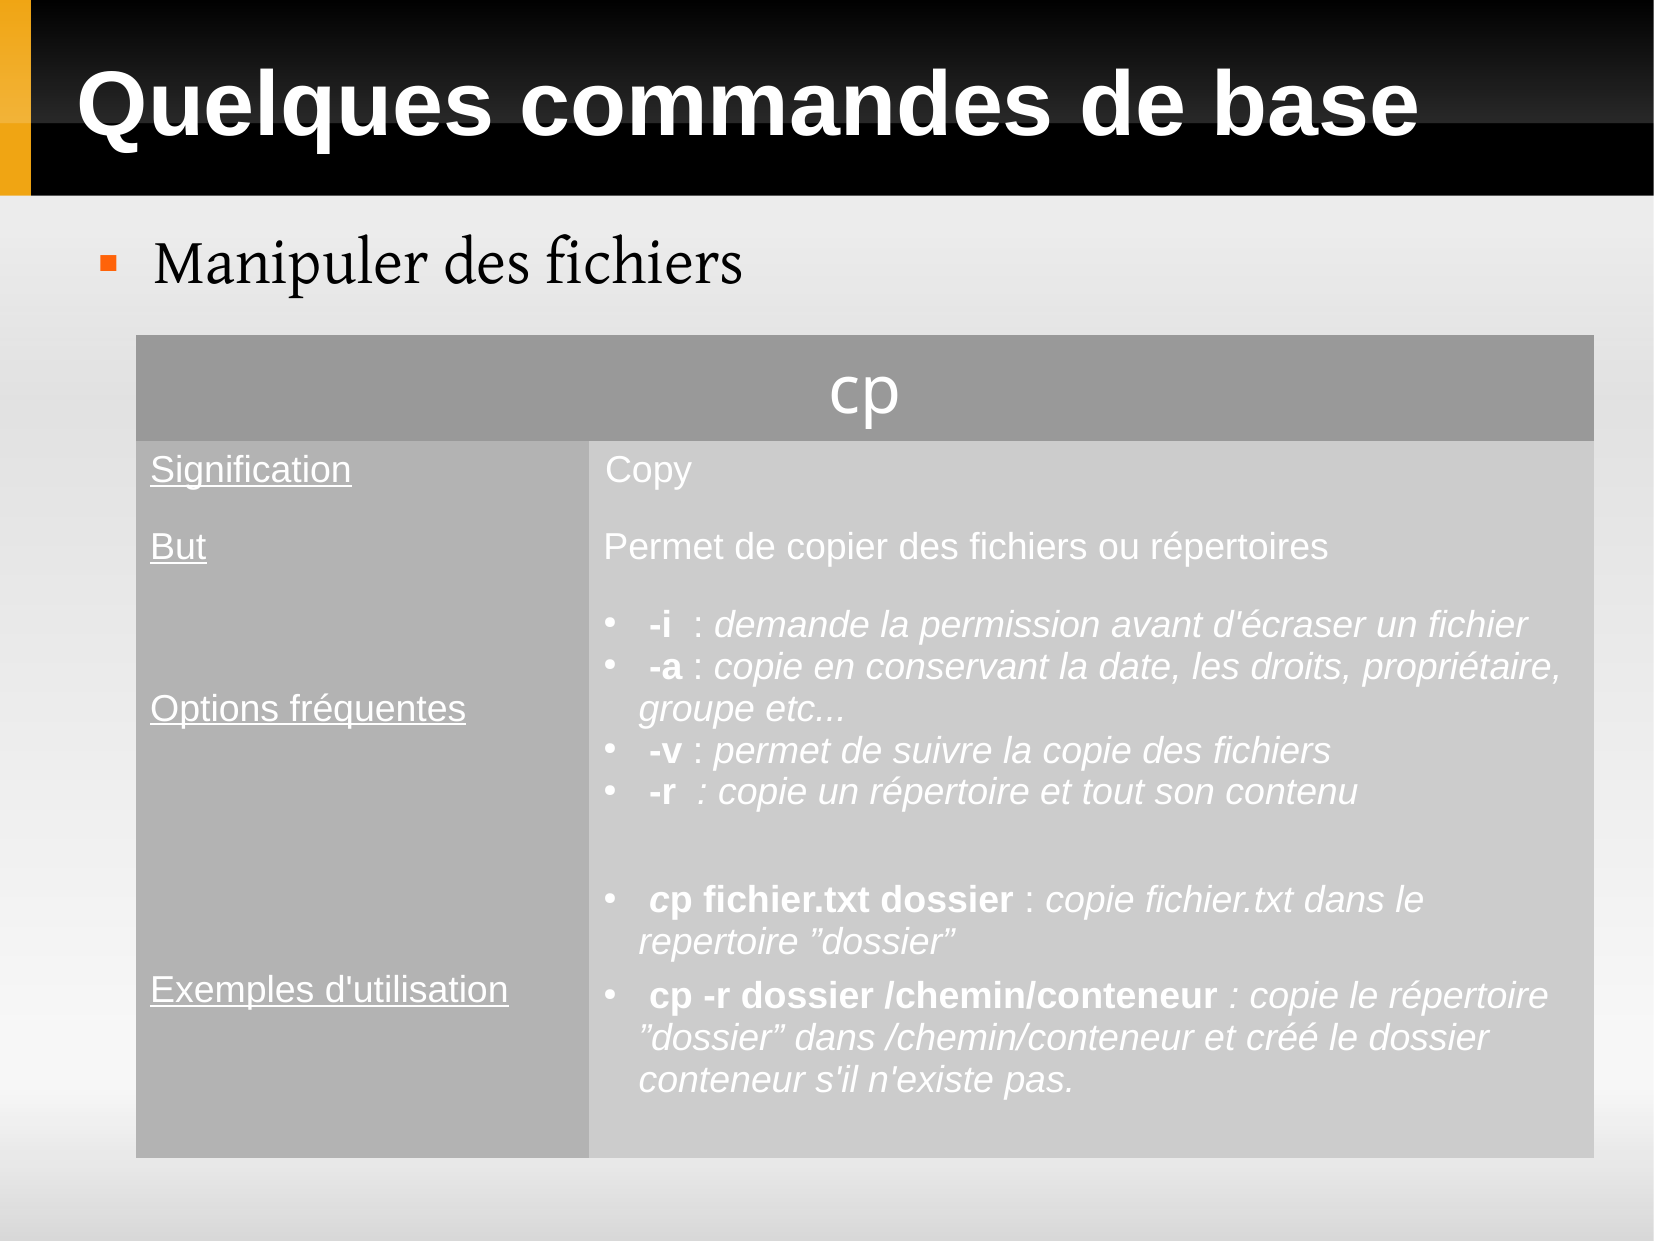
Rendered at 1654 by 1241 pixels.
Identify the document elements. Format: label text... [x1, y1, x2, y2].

table_cell Signification [136, 441, 589, 498]
list Manipuler des fichiers [82, 226, 1571, 1241]
picture [0, 0, 1654, 1241]
table_cell -i : demande la permission avant d'écraser un fichier -a : copie en conservant la date, les droits, propriétaire, groupe etc... -v : permet de suivre la copie des fichiers -r : copie un répertoire et tout son contenu [589, 595, 1594, 821]
table_cell Exemples d'utilisation [136, 821, 589, 1158]
table_header cp [136, 335, 1594, 441]
table_cell Permet de copier des fichiers ou répertoires [589, 498, 1594, 595]
table_cell Copy [589, 441, 1594, 498]
table_cell cp fichier.txt dossier : copie fichier.txt dans le repertoire ”dossier” cp -r dossier /chemin/conteneur : copie le répertoire ”dossier” dans /chemin/conteneur et créé le dossier conteneur s'il n'existe pas. [589, 821, 1594, 1158]
table_cell But [136, 498, 589, 595]
table_cell Options fréquentes [136, 595, 589, 821]
title Quelques commandes de base [76, 0, 1565, 208]
